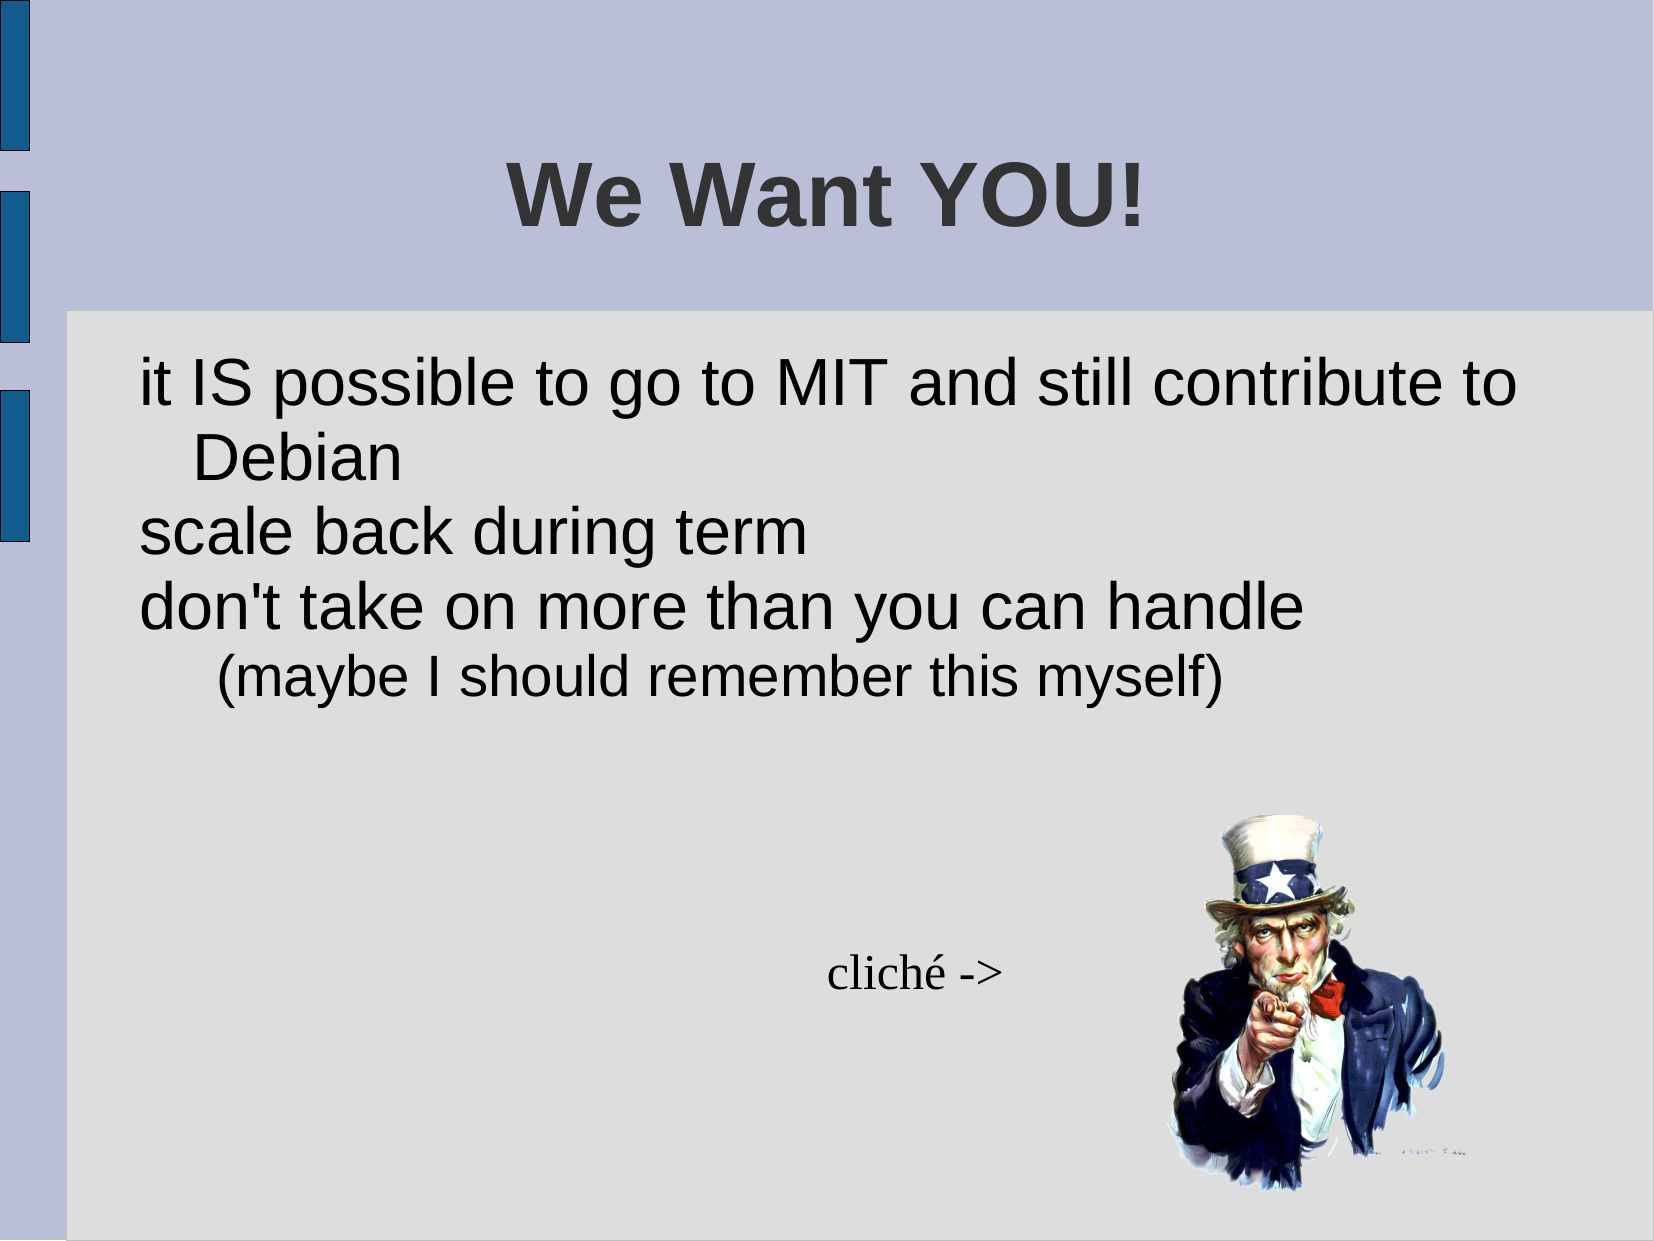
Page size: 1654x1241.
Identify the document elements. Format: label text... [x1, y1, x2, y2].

title We Want YOU! [121, 91, 1534, 299]
picture [1153, 804, 1477, 1211]
text_box cliché -> [826, 944, 1152, 1004]
list it IS possible to go to MIT and still contribute to Debian scale back during term don't take on more than you can handle (maybe I should remember this myself) [121, 344, 1534, 1127]
